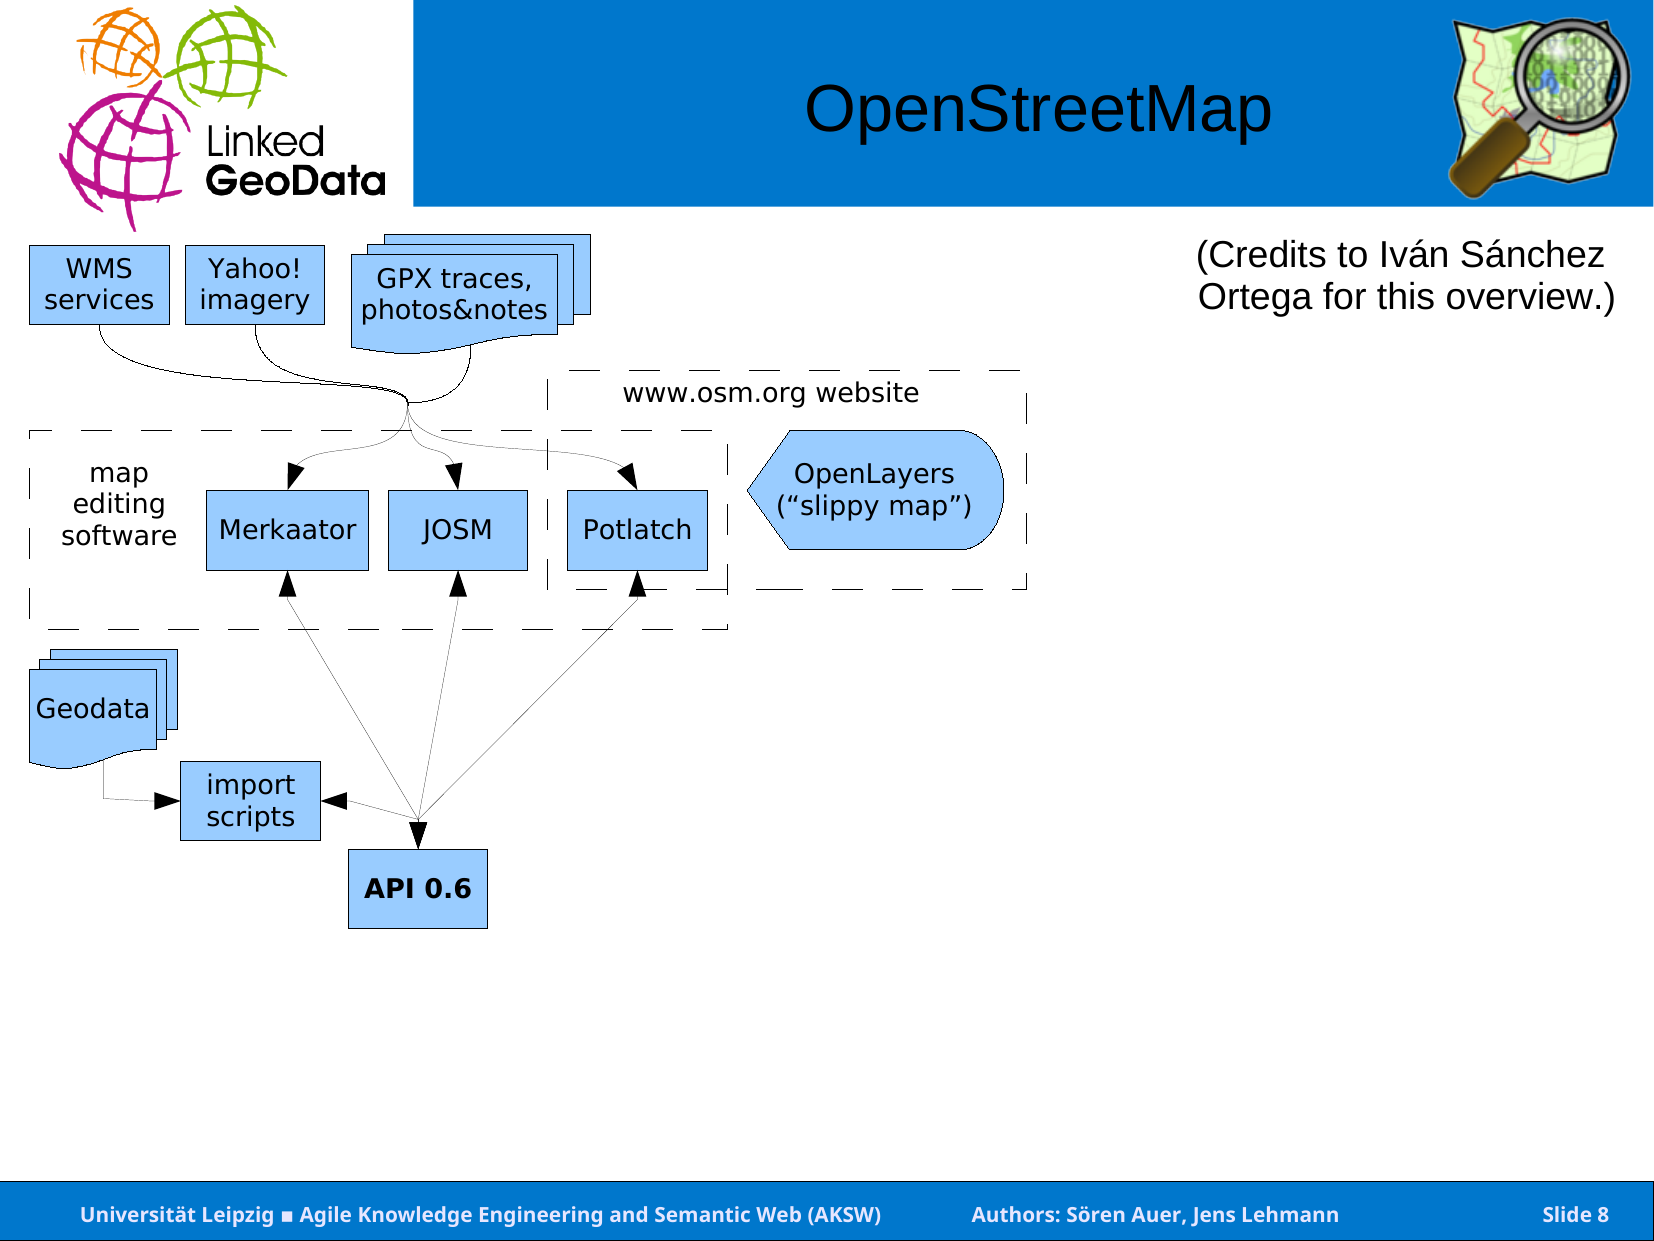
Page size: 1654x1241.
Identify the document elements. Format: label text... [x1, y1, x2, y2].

text_box import scripts [180, 761, 321, 841]
text_box GPX traces, photos&notes [351, 234, 591, 354]
text_box OpenLayers (“slippy map”) [747, 430, 1004, 550]
text_box WMS services [29, 245, 170, 325]
text_box www.osm.org website [607, 370, 947, 421]
text_box Geodata [29, 649, 178, 769]
text_box API 0.6 [348, 849, 488, 929]
text_box Potlatch [567, 490, 708, 571]
picture [1446, 13, 1635, 201]
text_box JOSM [388, 490, 528, 571]
text_box (Credits to Iván Sánchez Ortega for this overview.) [1181, 226, 1632, 393]
text_box map editing software [29, 450, 209, 559]
title OpenStreetMap [442, 46, 1446, 170]
text_box Merkaator [206, 490, 369, 571]
text_box Yahoo! imagery [185, 245, 325, 325]
picture [59, 5, 385, 232]
